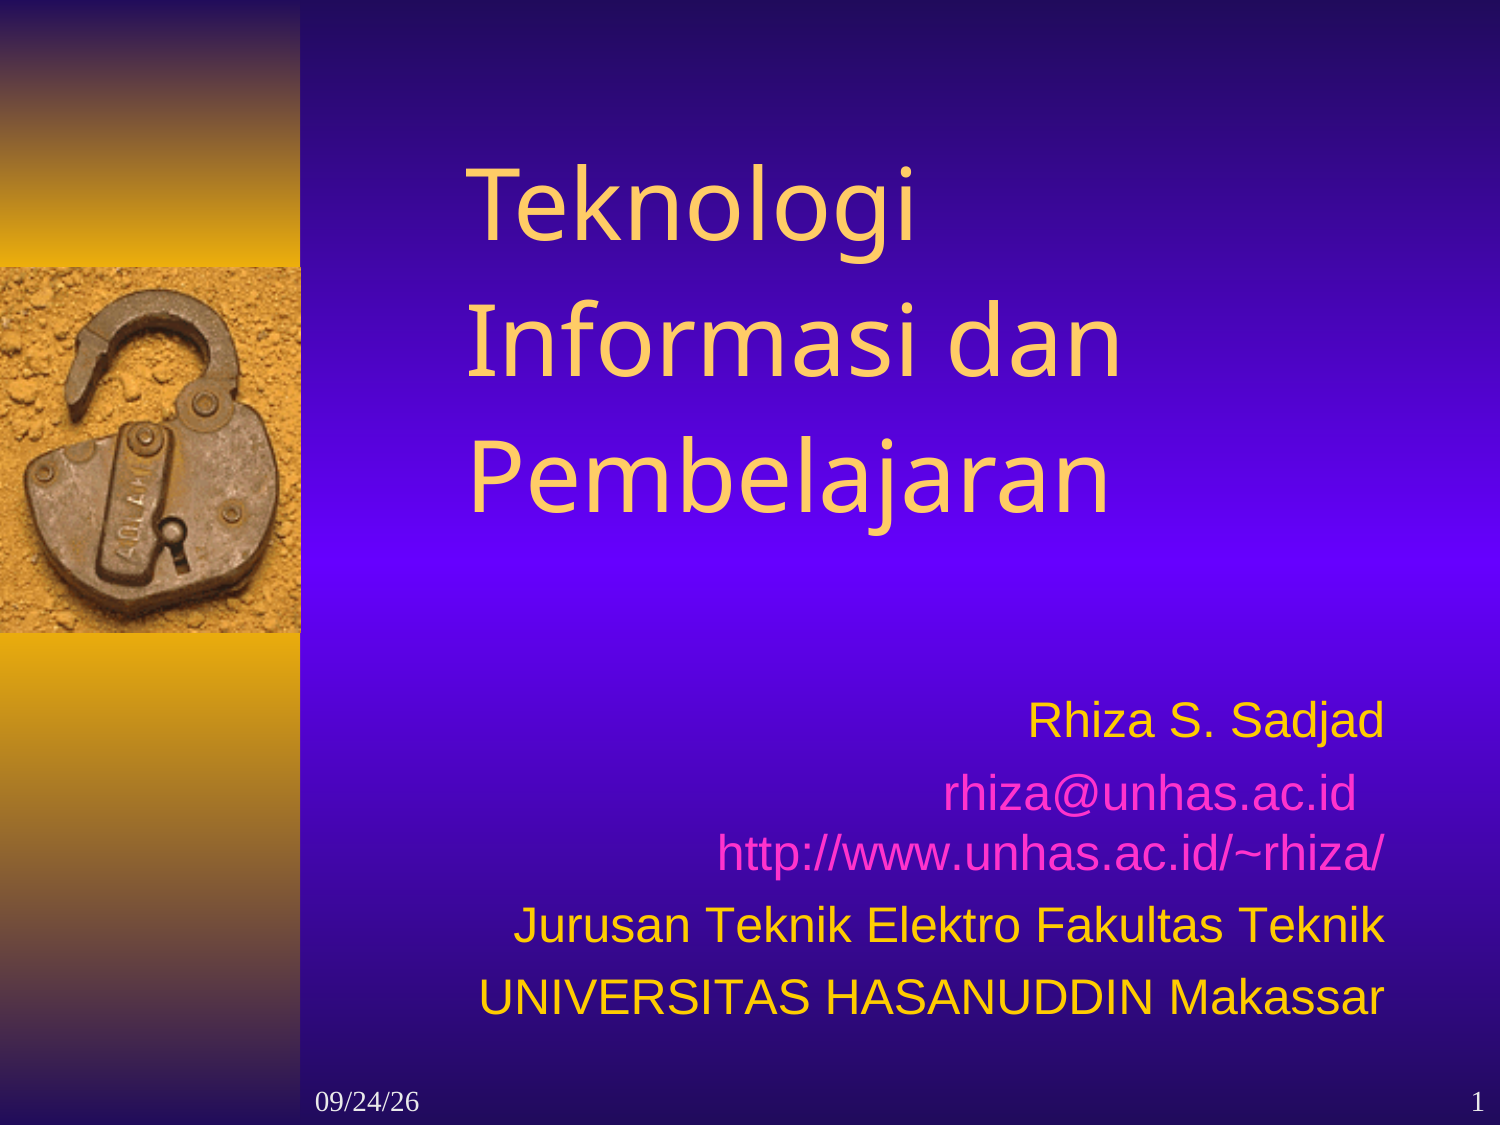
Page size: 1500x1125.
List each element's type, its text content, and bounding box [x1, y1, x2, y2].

text_box Rhiza S. Sadjad rhiza@unhas.ac.id http://www.unhas.ac.id/~rhiza/ Jurusan Teknik Elektro Fakultas Teknik UNIVERSITAS HASANUDDIN Makassar [350, 712, 1401, 1000]
picture [0, 267, 301, 633]
title Teknologi Informasi dan Pembelajaran [450, 120, 1338, 555]
